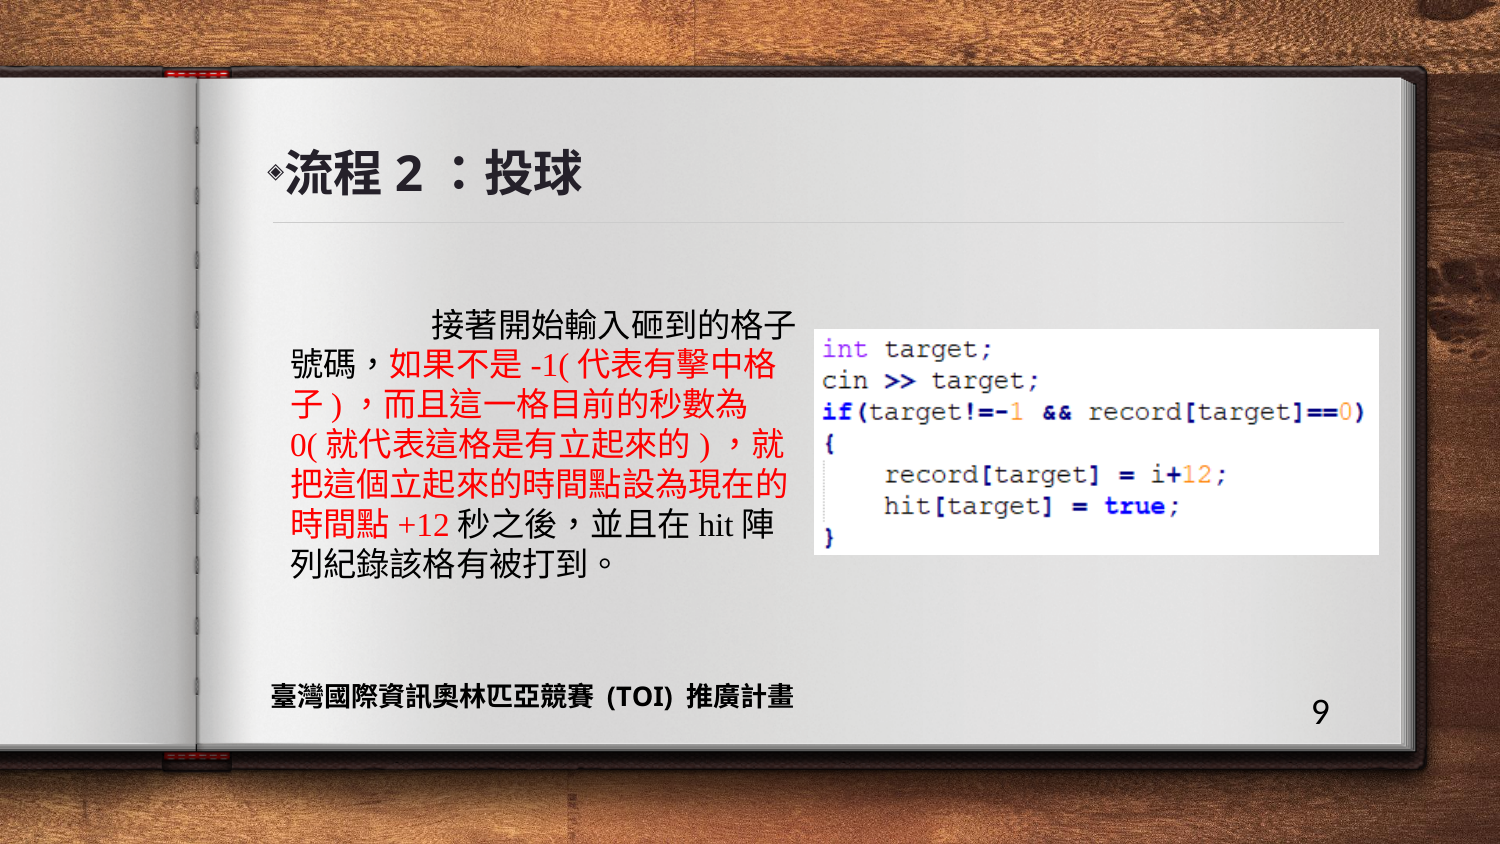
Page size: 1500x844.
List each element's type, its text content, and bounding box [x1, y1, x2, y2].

picture [814, 329, 1379, 555]
text_box [1295, 672, 1386, 737]
text_box 接著開始輸入砸到的格子號碼，如果不是-1(代表有擊中格子)，而且這一格目前的秒數為0(就代表這格是有立起來的)，就把這個立起來的時間點設為現在的時間點+12秒之後，並且在hit陣列紀錄該格有被打到。 [274, 256, 815, 595]
list 流程2：投球 [252, 126, 1194, 216]
